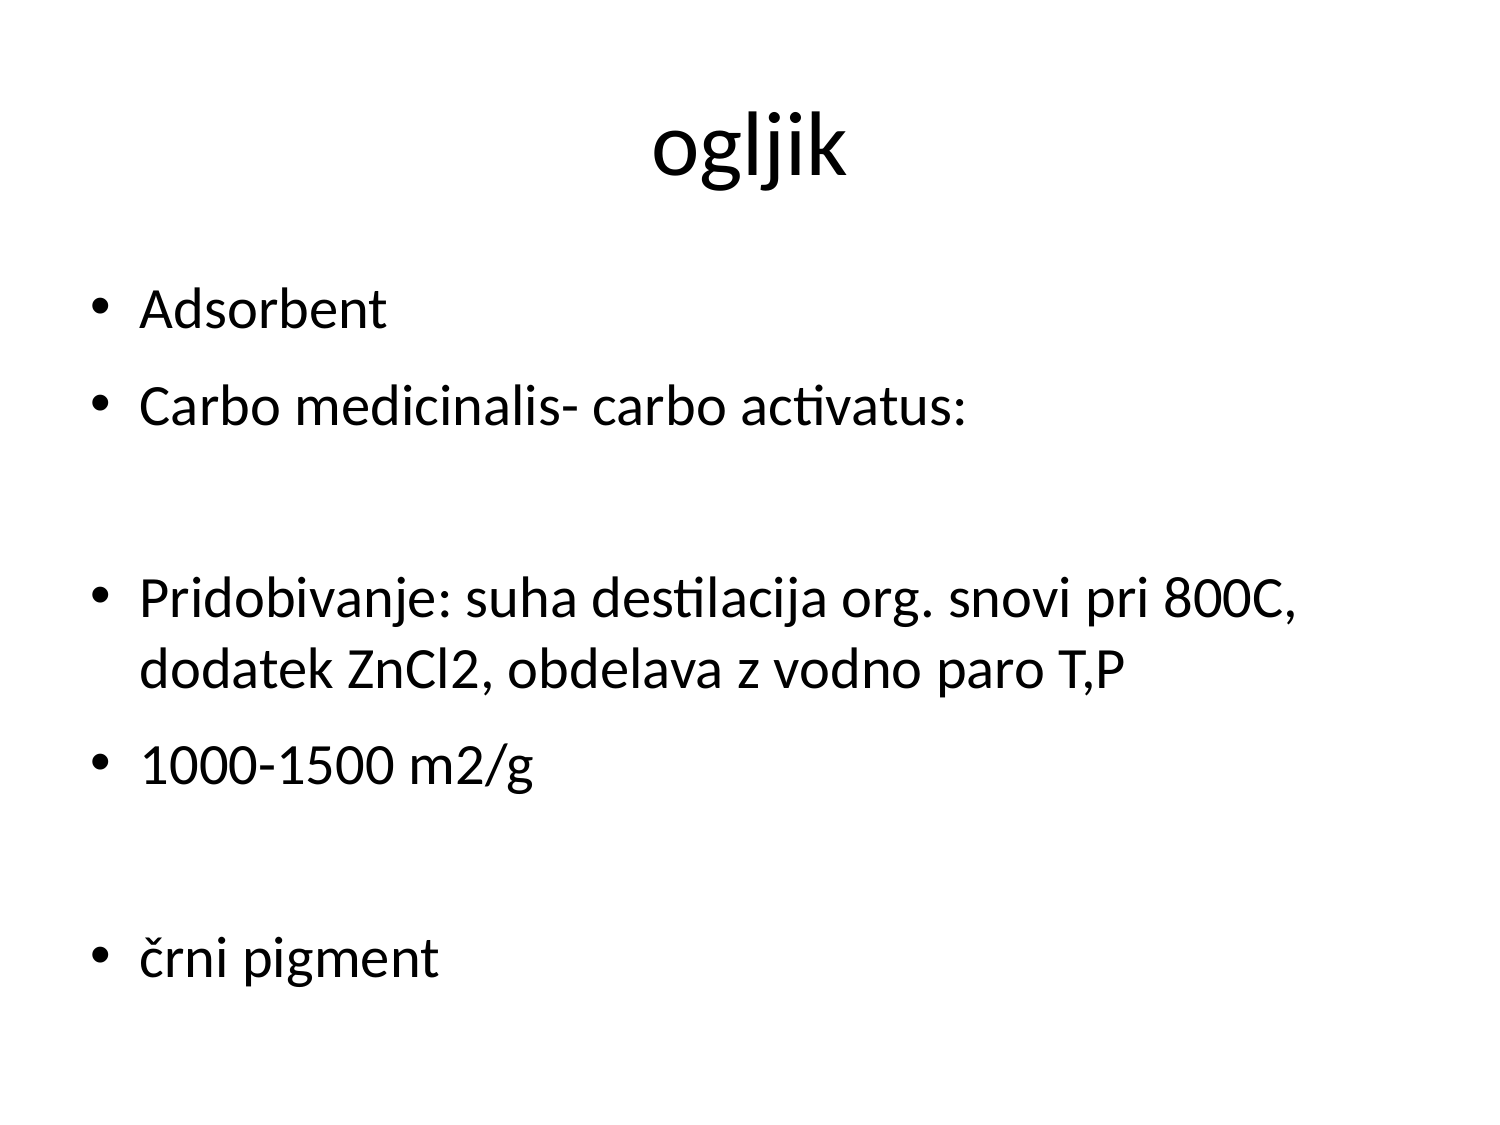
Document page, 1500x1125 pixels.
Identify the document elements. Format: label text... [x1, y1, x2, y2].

title ogljik [75, 45, 1425, 233]
list Adsorbent Carbo medicinalis- carbo activatus: Pridobivanje: suha destilacija org. snovi pri 800C, dodatek ZnCl2, obdelava z vodno paro T,P 1000-1500 m2/g črni pigment [75, 262, 1425, 1000]
